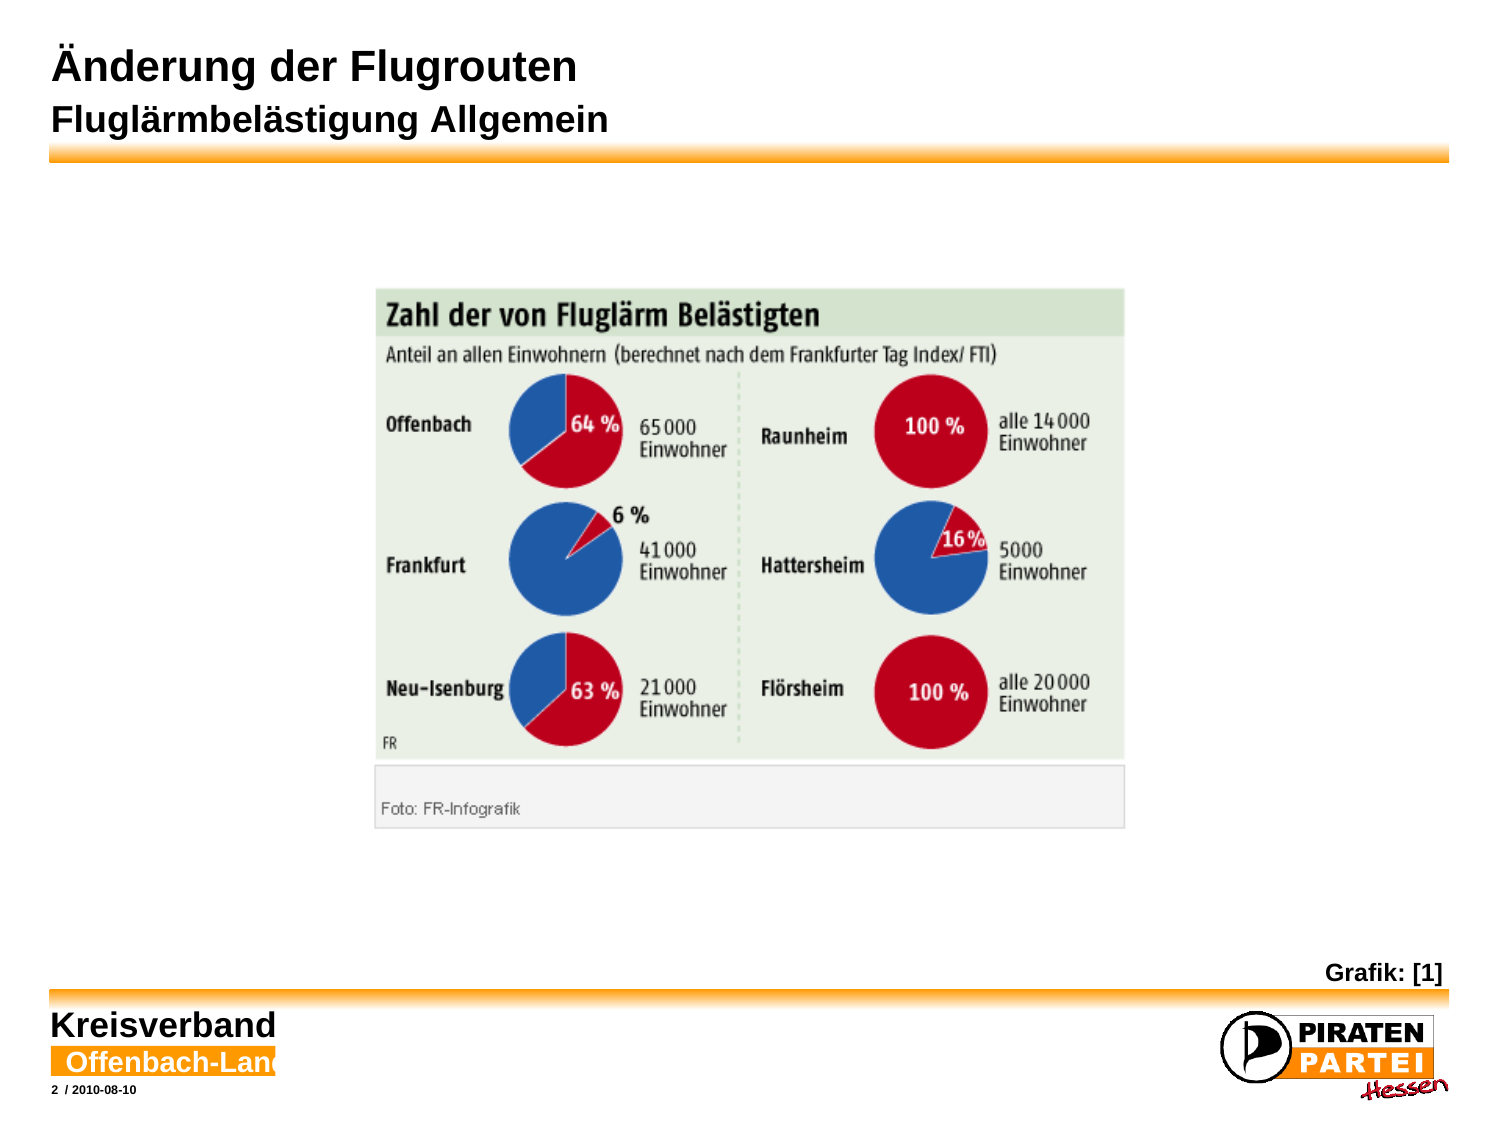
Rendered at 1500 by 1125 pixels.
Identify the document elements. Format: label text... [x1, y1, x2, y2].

title Änderung der Flugrouten Fluglärmbelästigung Allgemein [50, 36, 1450, 141]
picture [373, 285, 1127, 840]
text_box Grafik: [1] [1310, 948, 1459, 995]
